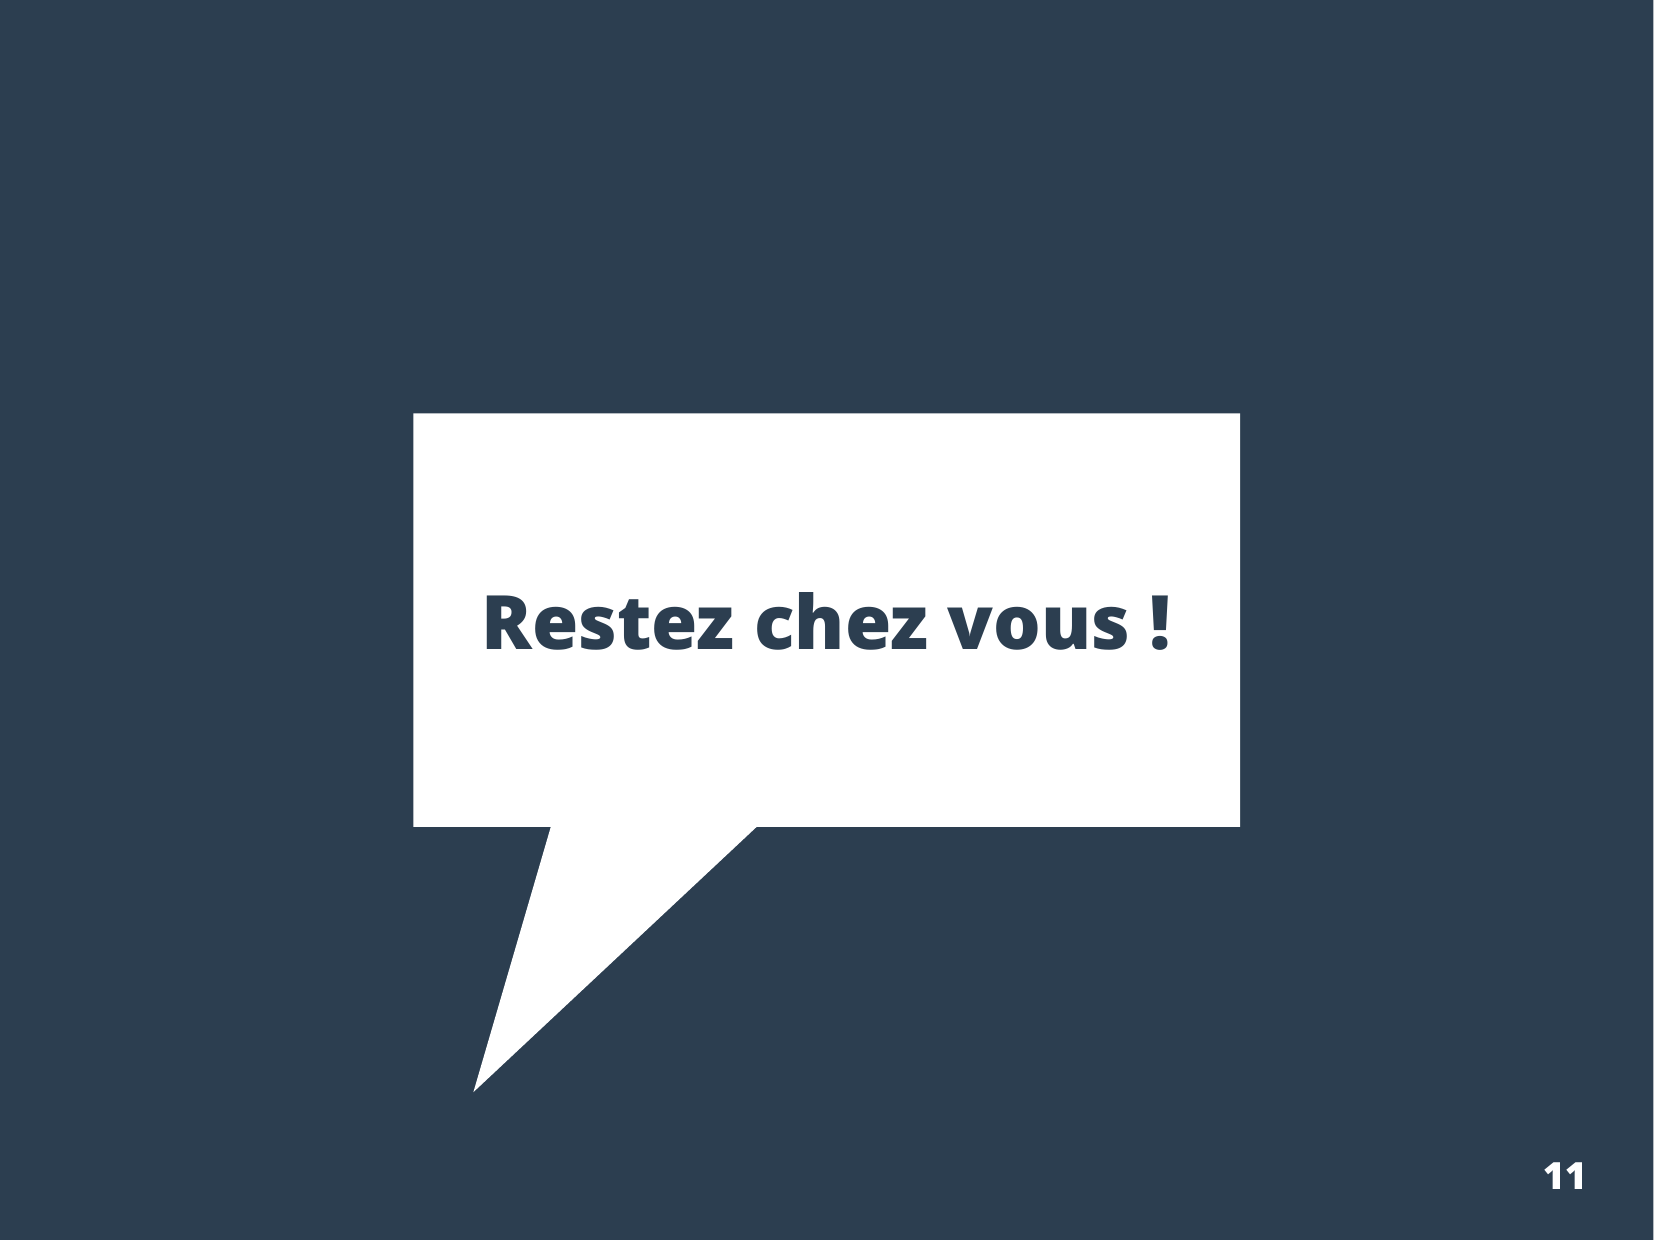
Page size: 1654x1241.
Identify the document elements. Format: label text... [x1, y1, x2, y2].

title Restez chez vous ! [442, 442, 1211, 798]
